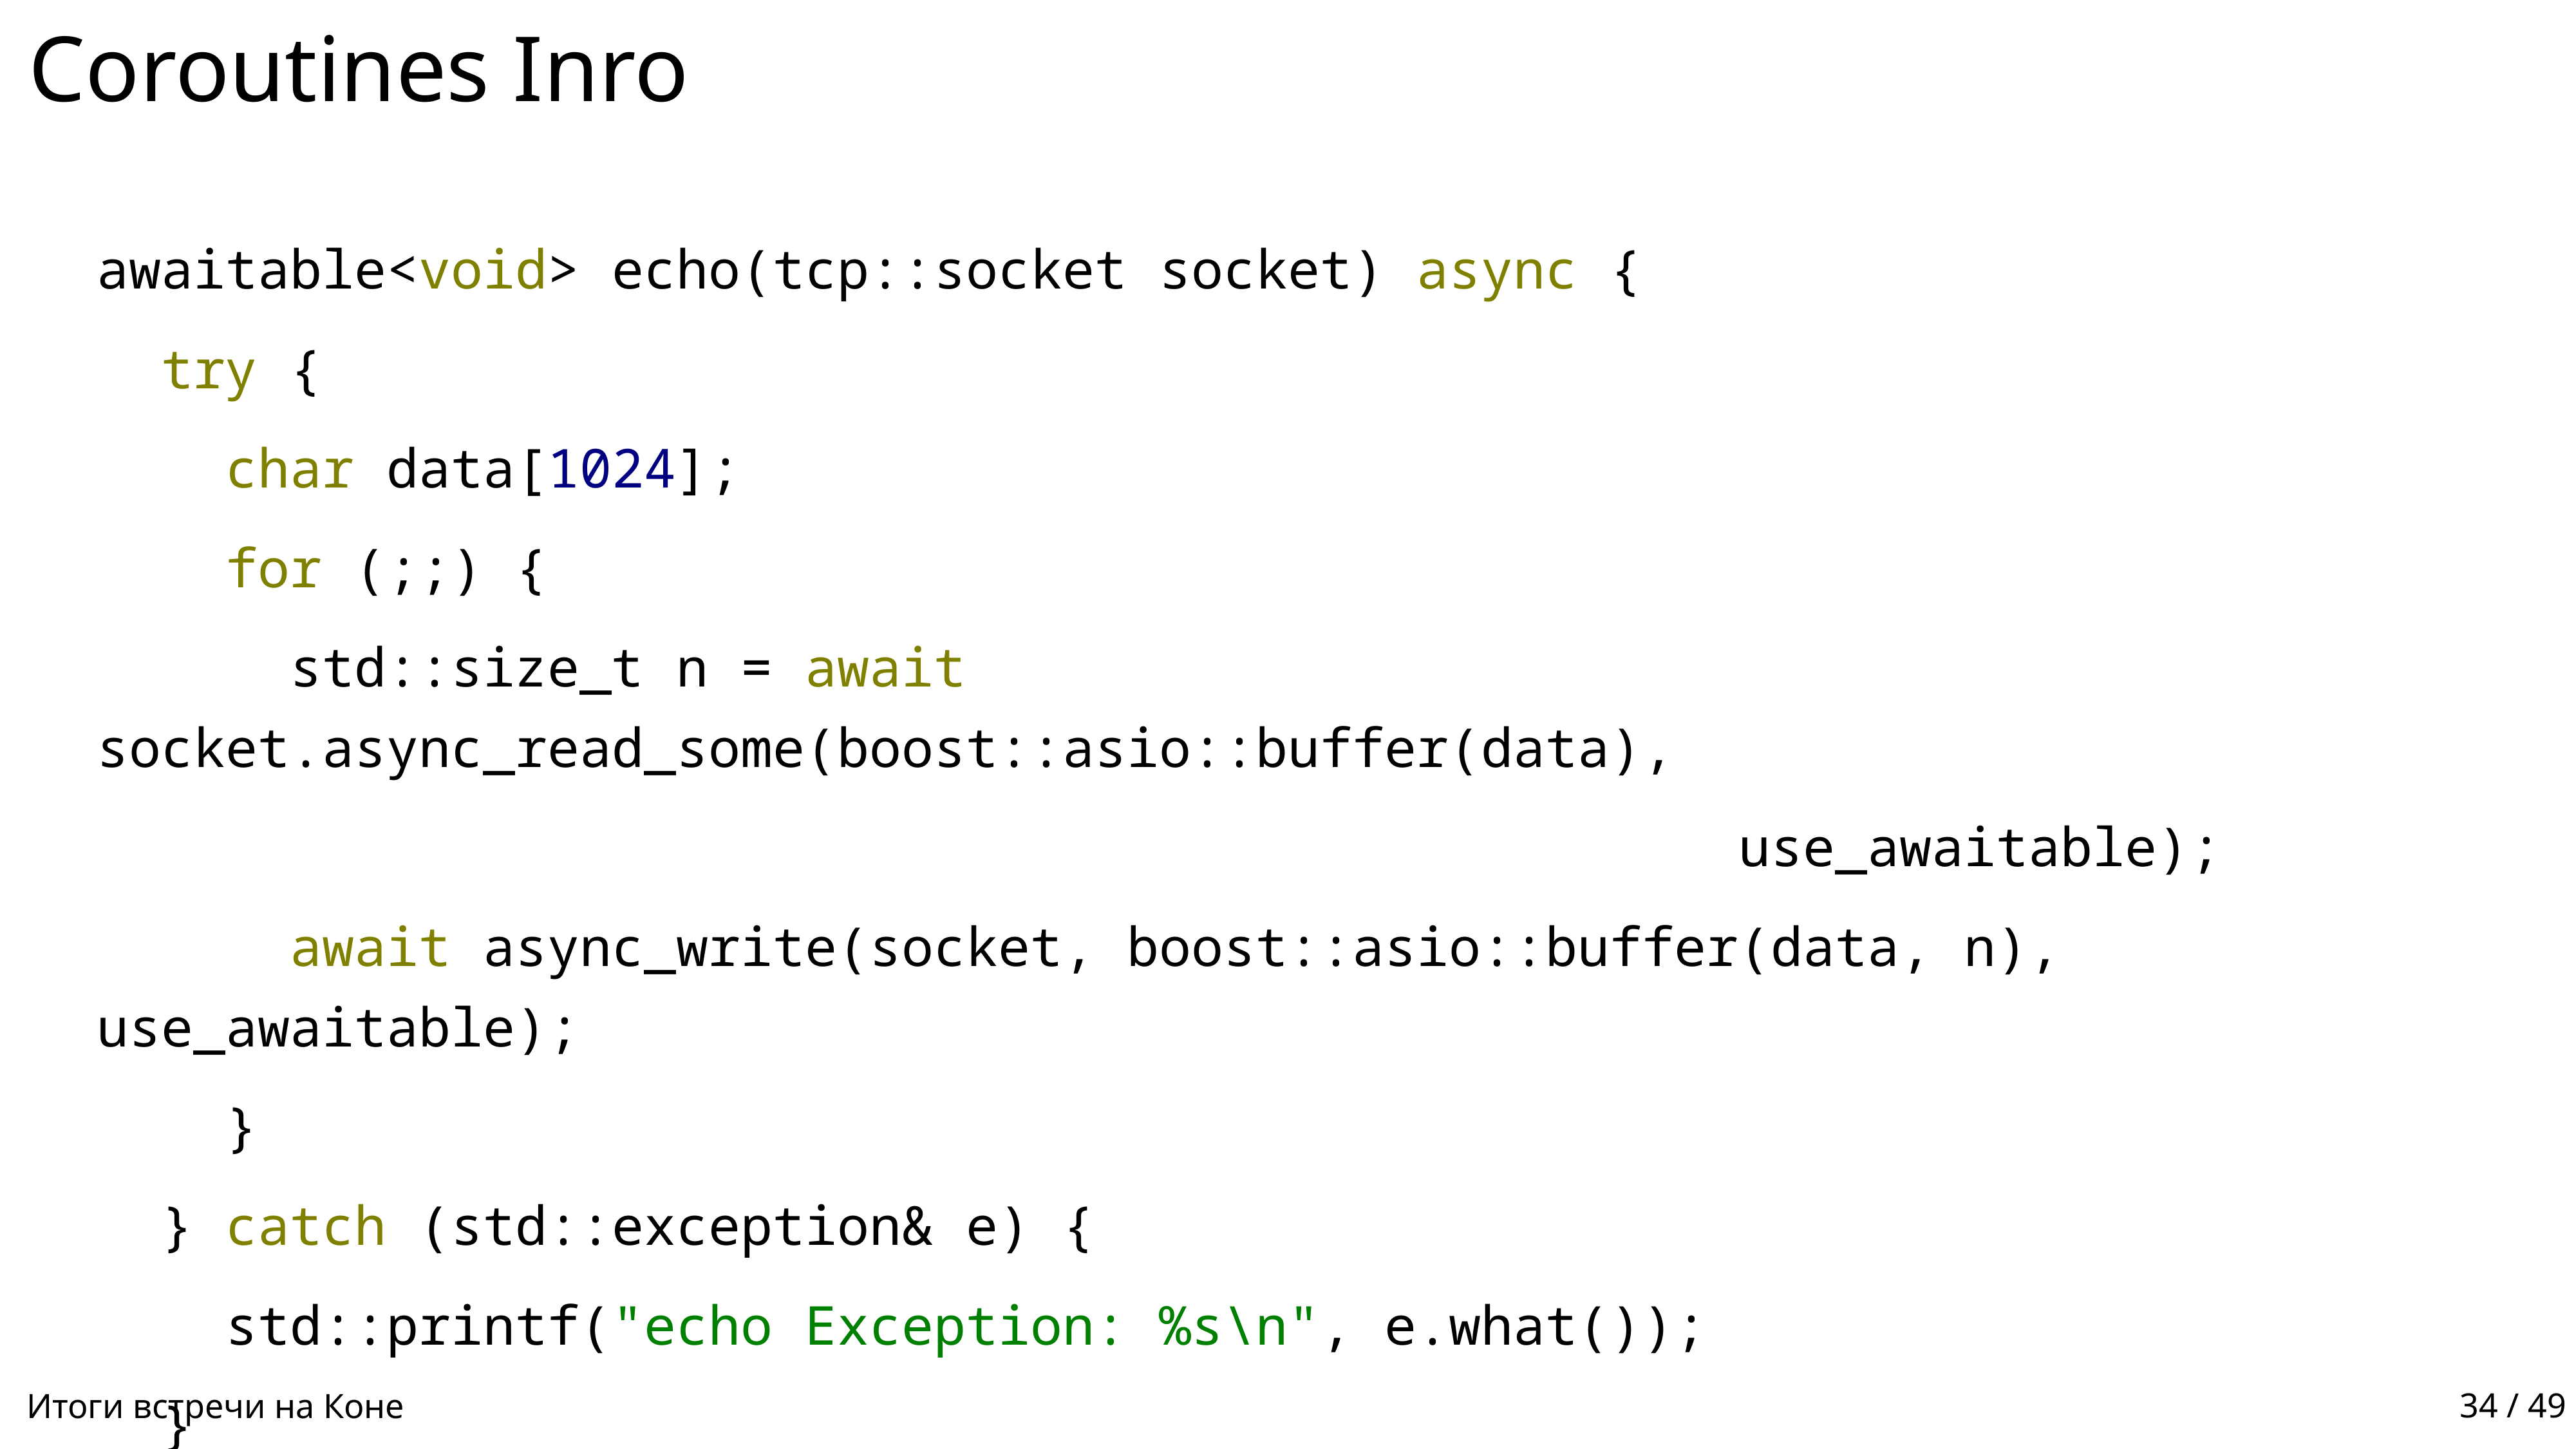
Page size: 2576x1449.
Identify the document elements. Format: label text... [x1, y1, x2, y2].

list <number> / 49 [1479, 1376, 2576, 1431]
list awaitable<void> echo(tcp::socket socket) async { try { char data[1024]; for (;;) { std::size_t n = await socket.async_read_some(boost::asio::buffer(data), use_awaitable); await async_write(socket, boost::asio::buffer(data, n), use_awaitable); } } catch (std::exception& e) { std::printf("echo Exception: %s\n", e.what()); } } [87, 214, 2550, 1382]
list Итоги встречи на Коне [17, 1376, 1114, 1431]
title Coroutines Inro [19, 19, 2550, 155]
